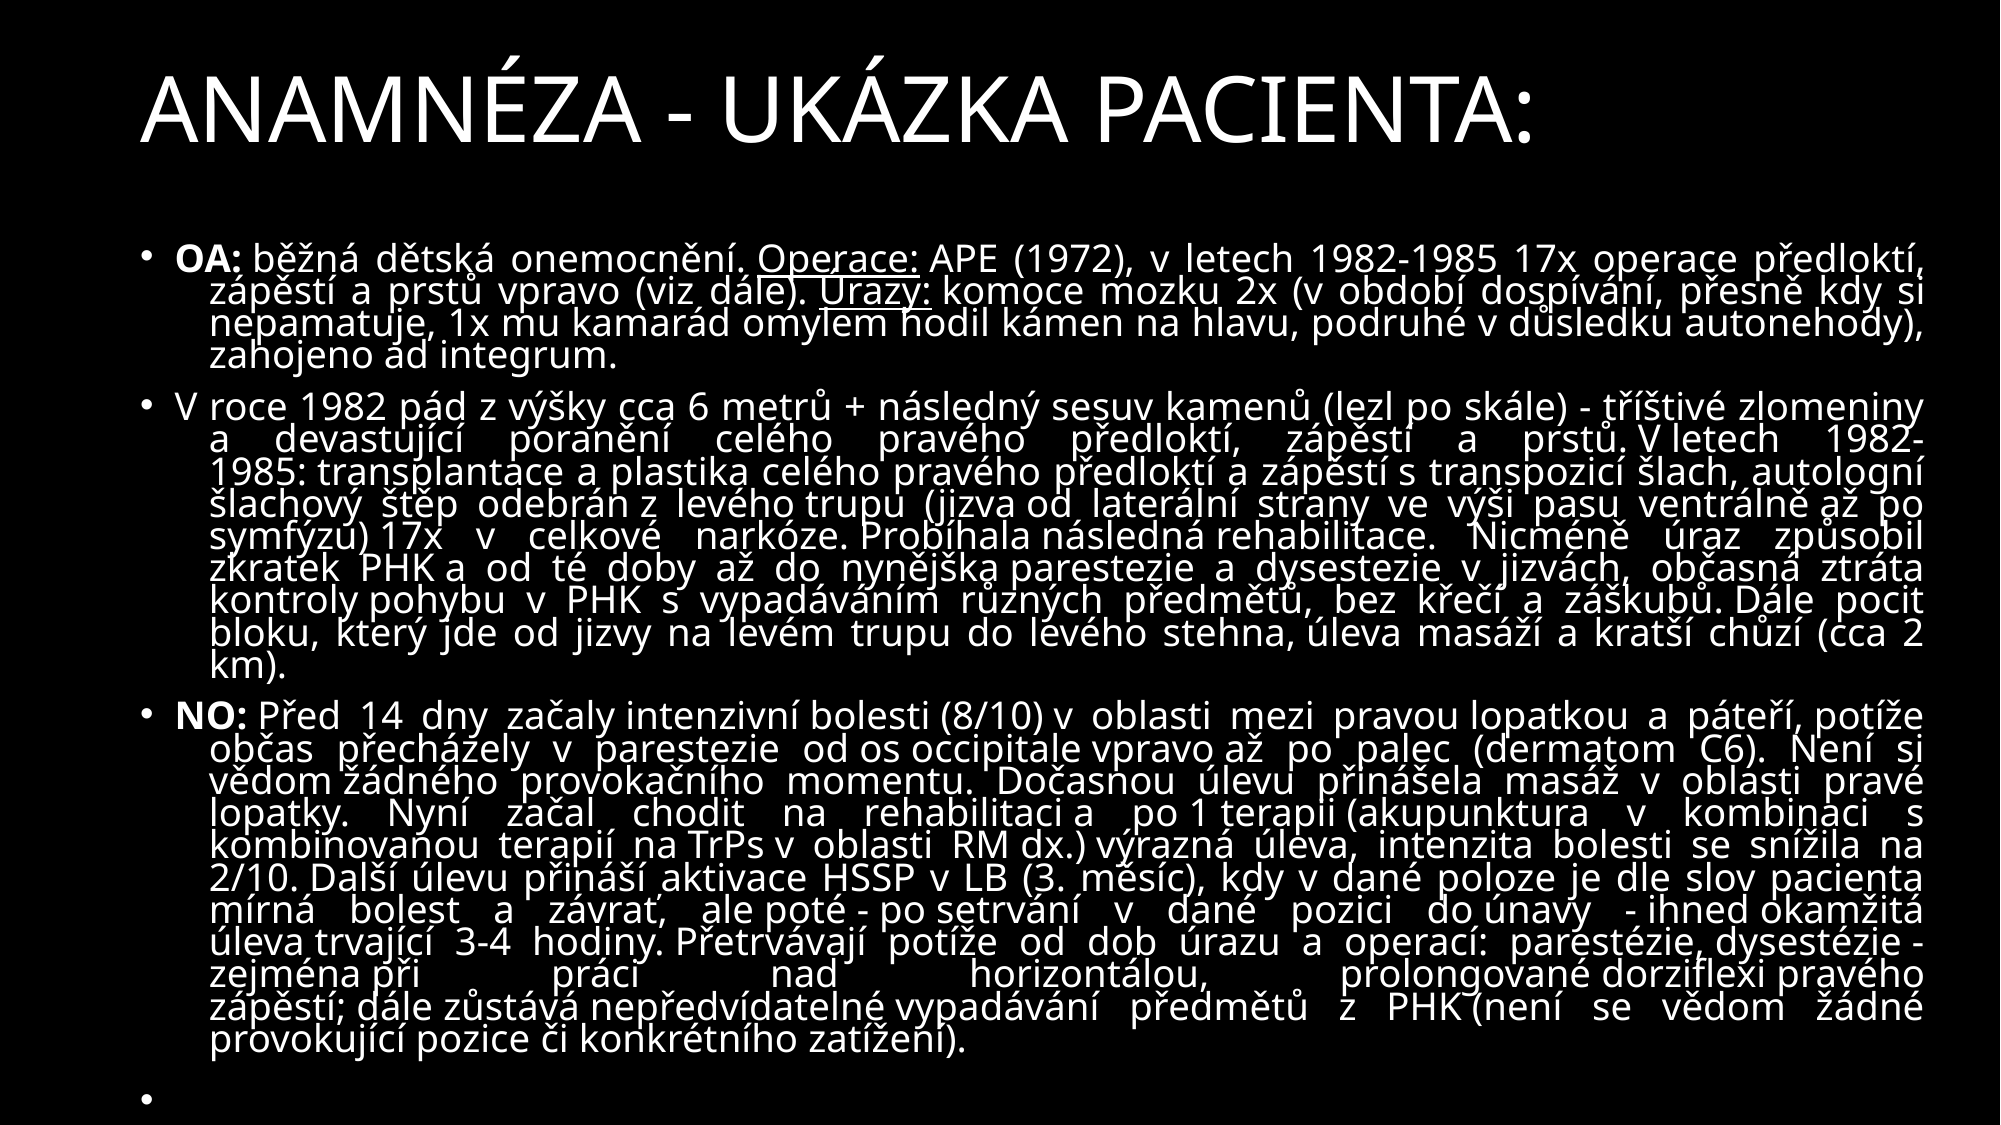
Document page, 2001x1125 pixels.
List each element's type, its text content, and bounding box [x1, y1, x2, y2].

title ANAMNÉZA - UKÁZKA PACIENTA: [125, 56, 1626, 239]
list OA: běžná dětská onemocnění. Operace: APE (1972), v letech 1982-1985 17x operace předloktí, zápěstí a prstů vpravo (viz dále). Úrazy: komoce mozku 2x (v období dospívání, přesně kdy si nepamatuje, 1x mu kamarád omylem hodil kámen na hlavu, podruhé v důsledku autonehody), zahojeno ad integrum. V roce 1982 pád z výšky cca 6 metrů + následný sesuv kamenů (lezl po skále) - tříštivé zlomeniny a devastující poranění celého pravého předloktí, zápěstí a prstů. V letech 1982-1985: transplantace a plastika celého pravého předloktí a zápěstí s transpozicí šlach, autologní šlachový štěp odebrán z levého trupu (jizva od laterální strany ve výši pasu ventrálně až po symfýzu) 17x v celkové narkóze. Probíhala následná rehabilitace. Nicméně úraz způsobil zkratek PHK a od té doby až do nynějška parestezie a dysestezie v jizvách, občasná ztráta kontroly pohybu v PHK s vypadáváním různých předmětů, bez křečí a záškubů. Dále pocit bloku, který jde od jizvy na levém trupu do levého stehna, úleva masáží a kratší chůzí (cca 2 km). NO: Před 14 dny začaly intenzivní bolesti (8/10) v oblasti mezi pravou lopatkou a páteří, potíže občas přecházely v parestezie od os occipitale vpravo až po palec (dermatom C6). Není si vědom žádného provokačního momentu. Dočasnou úlevu přinášela masáž v oblasti pravé lopatky. Nyní začal chodit na rehabilitaci a po 1 terapii (akupunktura v kombinaci s kombinovanou terapií na TrPs v oblasti RM dx.) výrazná úleva, intenzita bolesti se snížila na 2/10. Další úlevu přináší aktivace HSSP v LB (3. měsíc), kdy v dané poloze je dle slov pacienta mírná bolest a závrať, ale poté - po setrvání v dané pozici do únavy - ihned okamžitá úleva trvající 3-4 hodiny. Přetrvávají potíže od dob úrazu a operací: parestézie, dysestézie - zejména při práci nad horizontálou, prolongované dorziflexi pravého zápěstí; dále zůstává nepředvídatelné vypadávání předmětů z PHK (není se vědom žádné provokující pozice či konkrétního zatížení). [125, 239, 1942, 1069]
